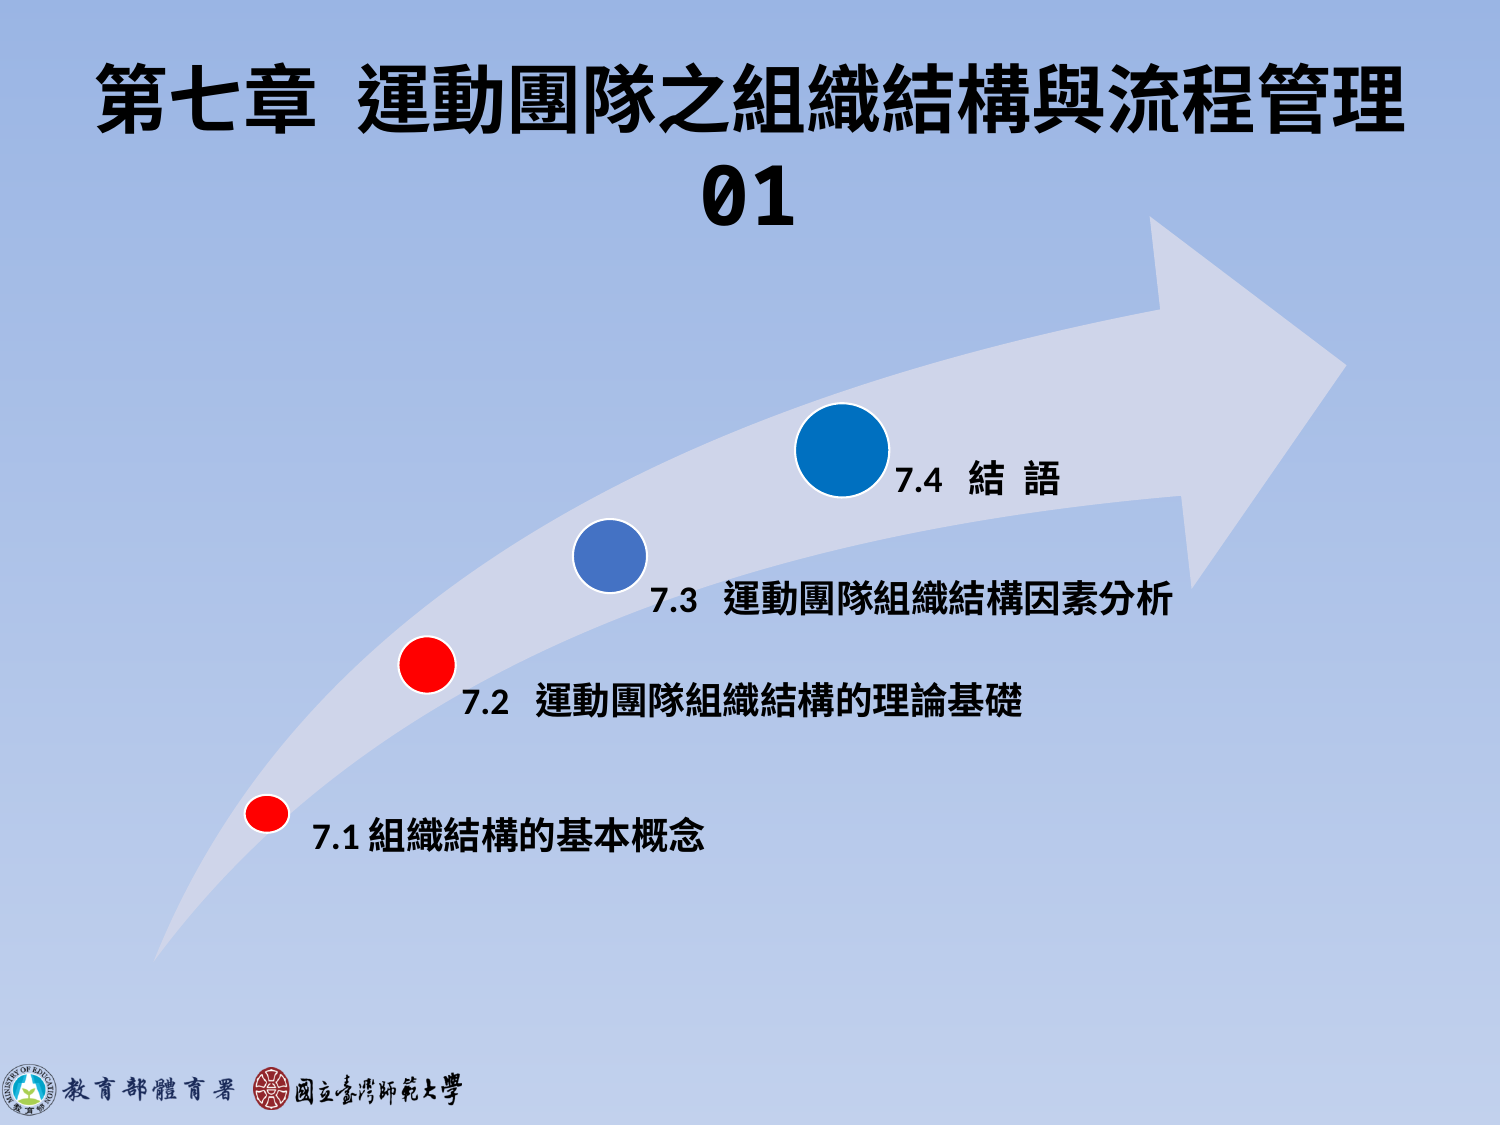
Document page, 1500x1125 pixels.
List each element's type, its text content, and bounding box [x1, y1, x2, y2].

text_box [153, 216, 1347, 962]
text_box 7.3 運動團隊組織結構因素分析 [610, 580, 1212, 647]
text_box 7.2 運動團隊組織結構的理論基礎 [430, 682, 1033, 753]
title 第七章 運動團隊之組織結構與流程管理 01 [75, 45, 1426, 233]
text_box 7.1組織結構的基本概念 [289, 817, 796, 880]
text_box [1184, 526, 1236, 580]
text_box 7.4 結 語 [844, 459, 1392, 526]
